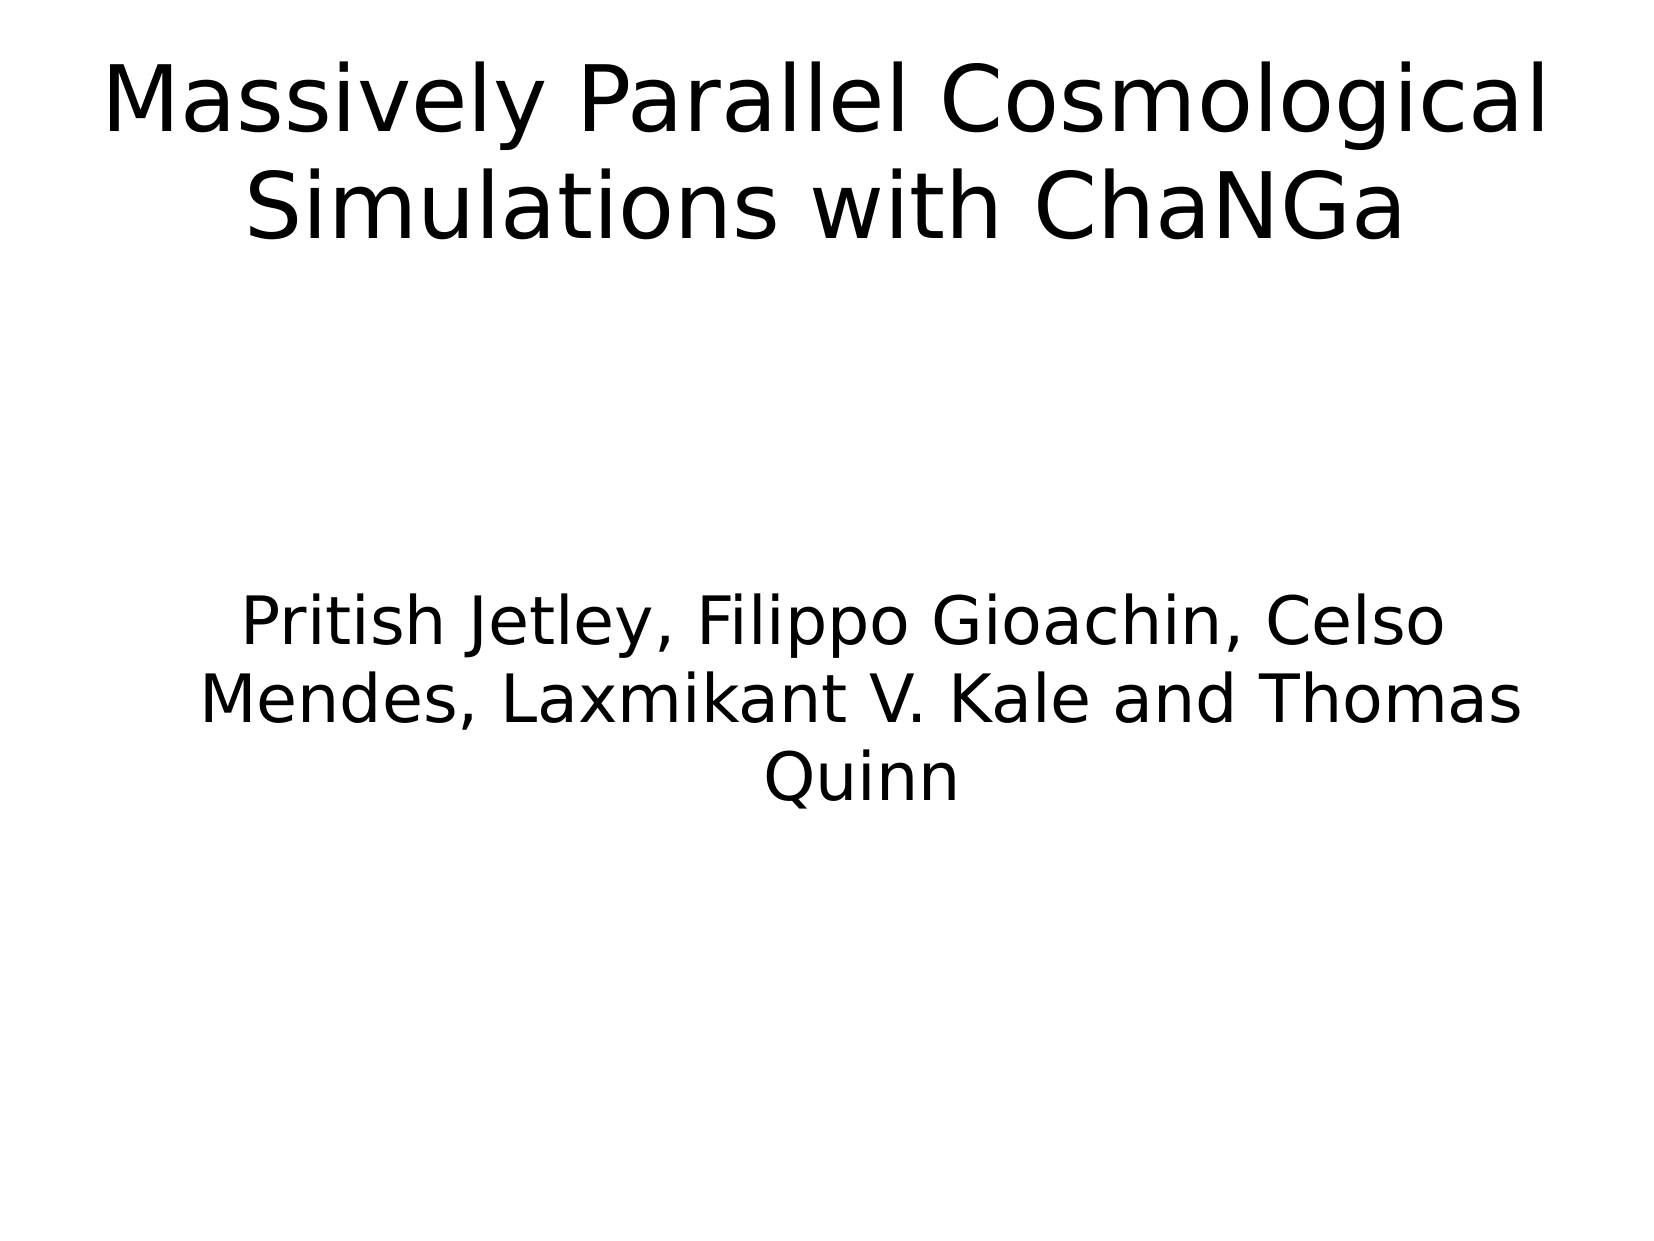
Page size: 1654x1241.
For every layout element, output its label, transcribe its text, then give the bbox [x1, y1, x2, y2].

subtitle Pritish Jetley, Filippo Gioachin, Celso Mendes, Laxmikant V. Kale and Thomas Quinn [82, 297, 1571, 1102]
title Massively Parallel Cosmological Simulations with ChaNGa [82, 45, 1571, 261]
